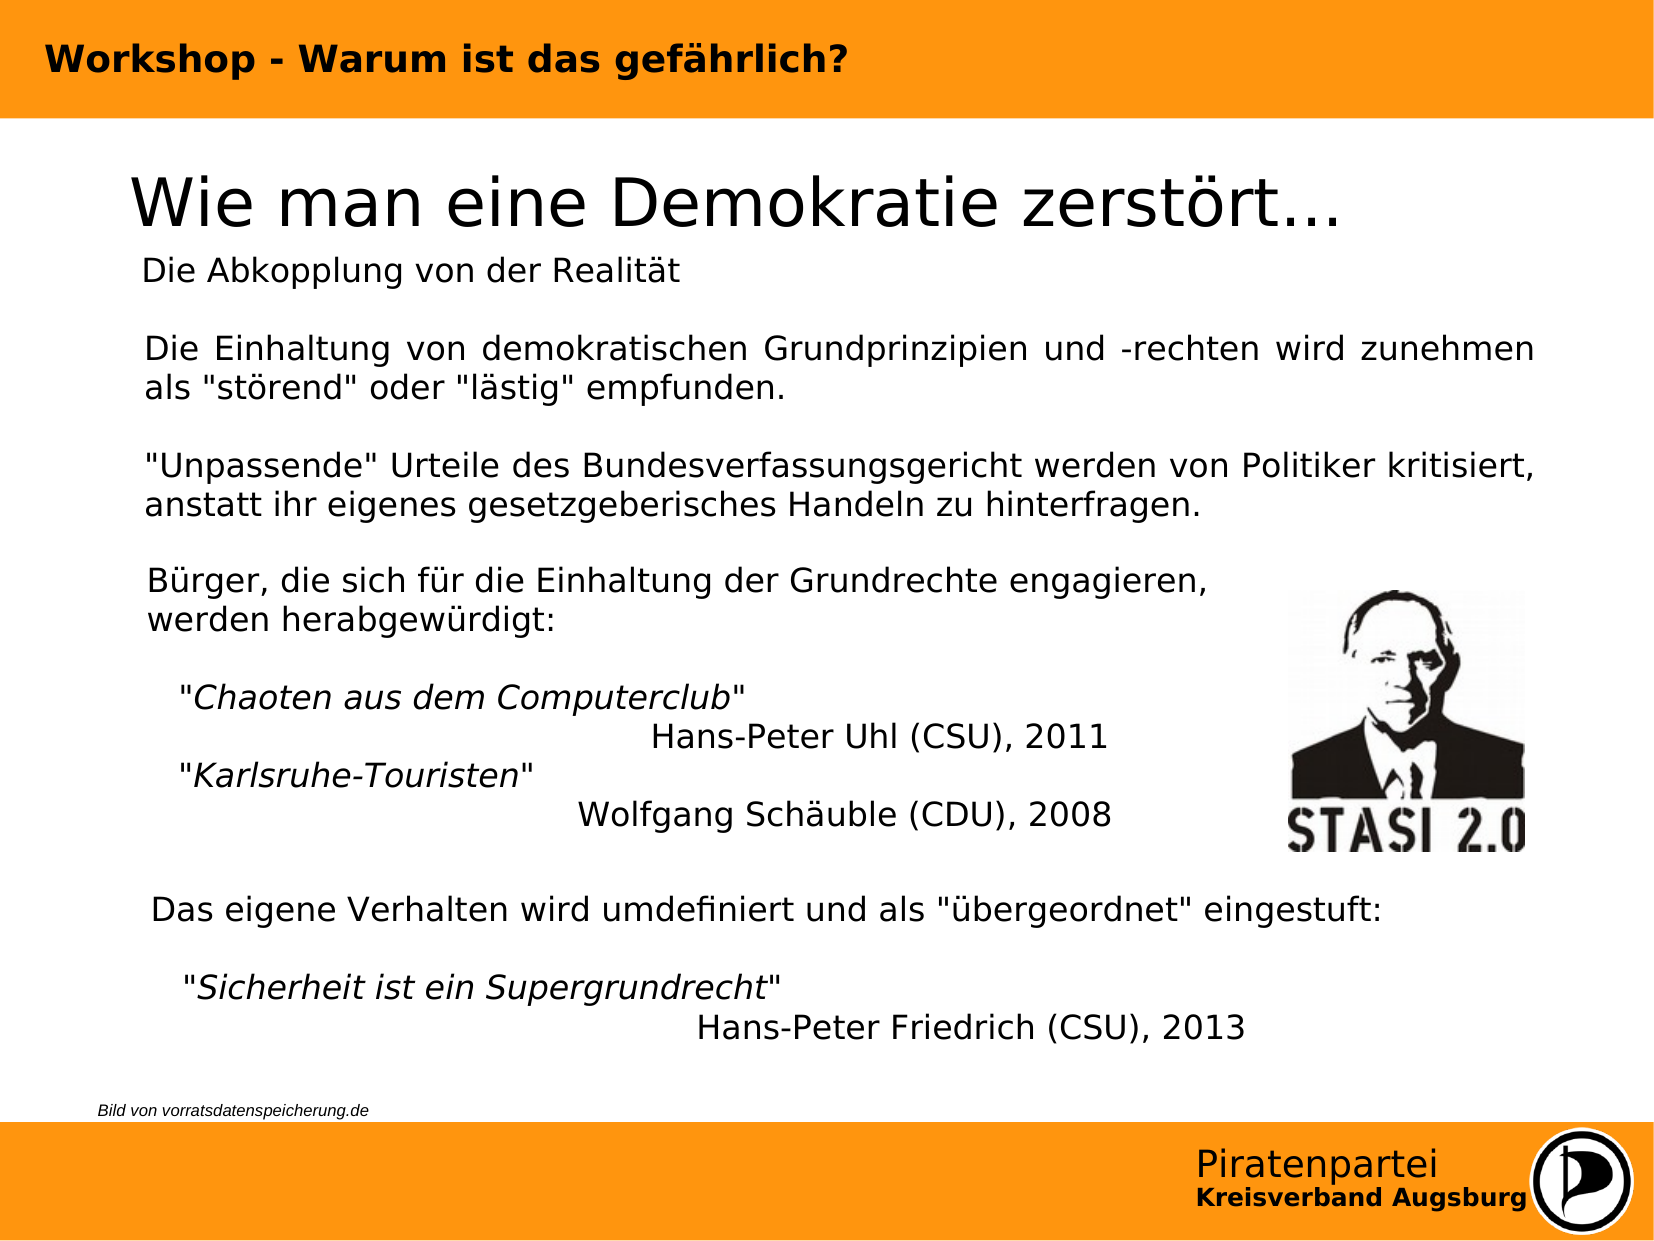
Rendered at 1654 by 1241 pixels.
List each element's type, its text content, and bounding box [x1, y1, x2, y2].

text_box Bürger, die sich für die Einhaltung der Grundrechte engagieren, werden herabgewürdigt: "Chaoten aus dem Computerclub" Hans-Peter Uhl (CSU), 2011 "Karlsruhe-Touristen" Wolfgang Schäuble (CDU), 2008 [131, 552, 1266, 878]
picture [1529, 1127, 1634, 1235]
text_box Die Abkopplung von der Realität [126, 243, 1508, 312]
text_box Die Einhaltung von demokratischen Grundprinzipien und -rechten wird zunehmen als "störend" oder "lästig" empfunden. "Unpassende" Urteile des Bundesverfassungsgericht werden von Politiker kritisiert, anstatt ihr eigenes gesetzgeberisches Handeln zu hinterfragen. [129, 320, 1553, 561]
text_box Bild von vorratsdatenspeicherung.de [82, 1092, 425, 1127]
text_box Wie man eine Demokratie zerstört... [115, 155, 1560, 248]
text_box Das eigene Verhalten wird umdefiniert und als "übergeordnet" eingestuft: "Sicherheit ist ein Supergrundrecht" Hans-Peter Friedrich (CSU), 2013 [135, 882, 1559, 1056]
picture [1288, 590, 1525, 852]
text_box Workshop - Warum ist das gefährlich? [29, 29, 1329, 88]
